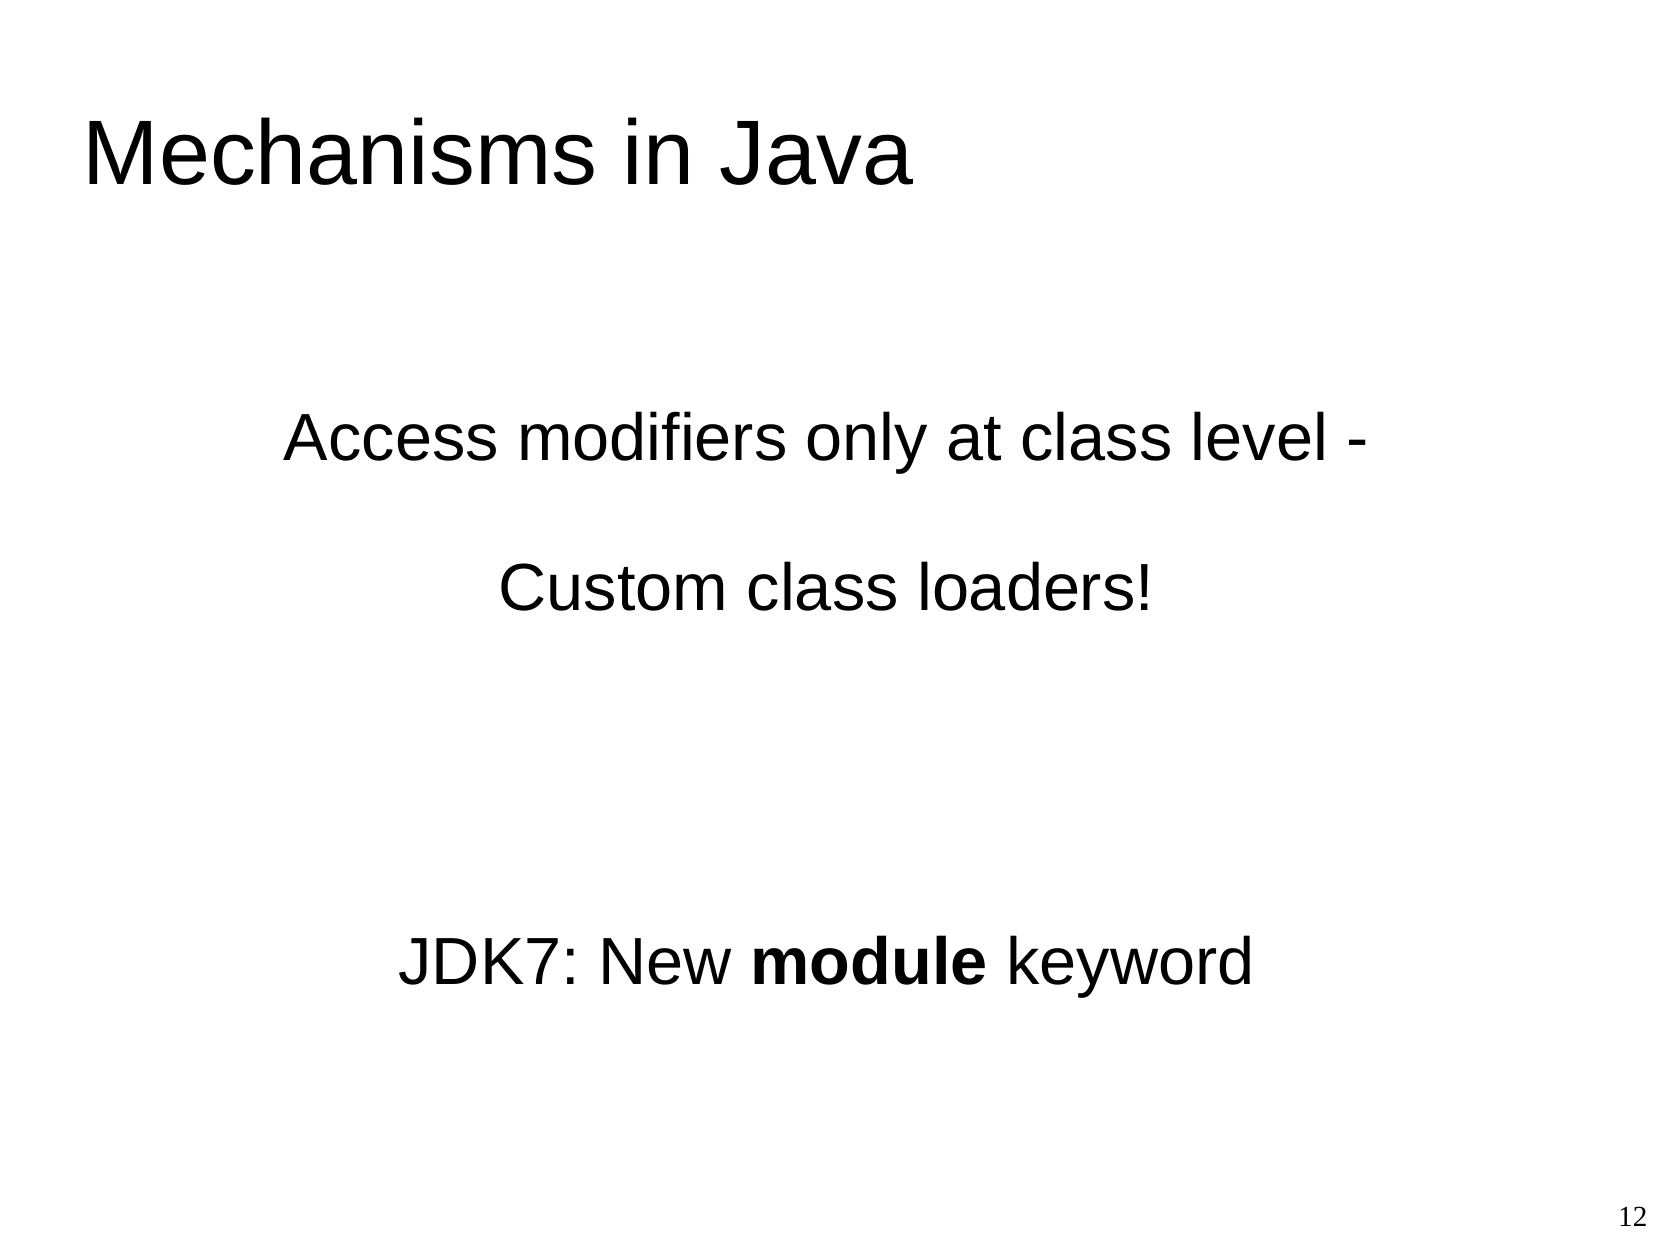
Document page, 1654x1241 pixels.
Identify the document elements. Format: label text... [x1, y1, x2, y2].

subtitle Access modifiers only at class level - Custom class loaders! JDK7: New module keyword [82, 297, 1571, 1102]
title Mechanisms in Java [82, 56, 1565, 250]
